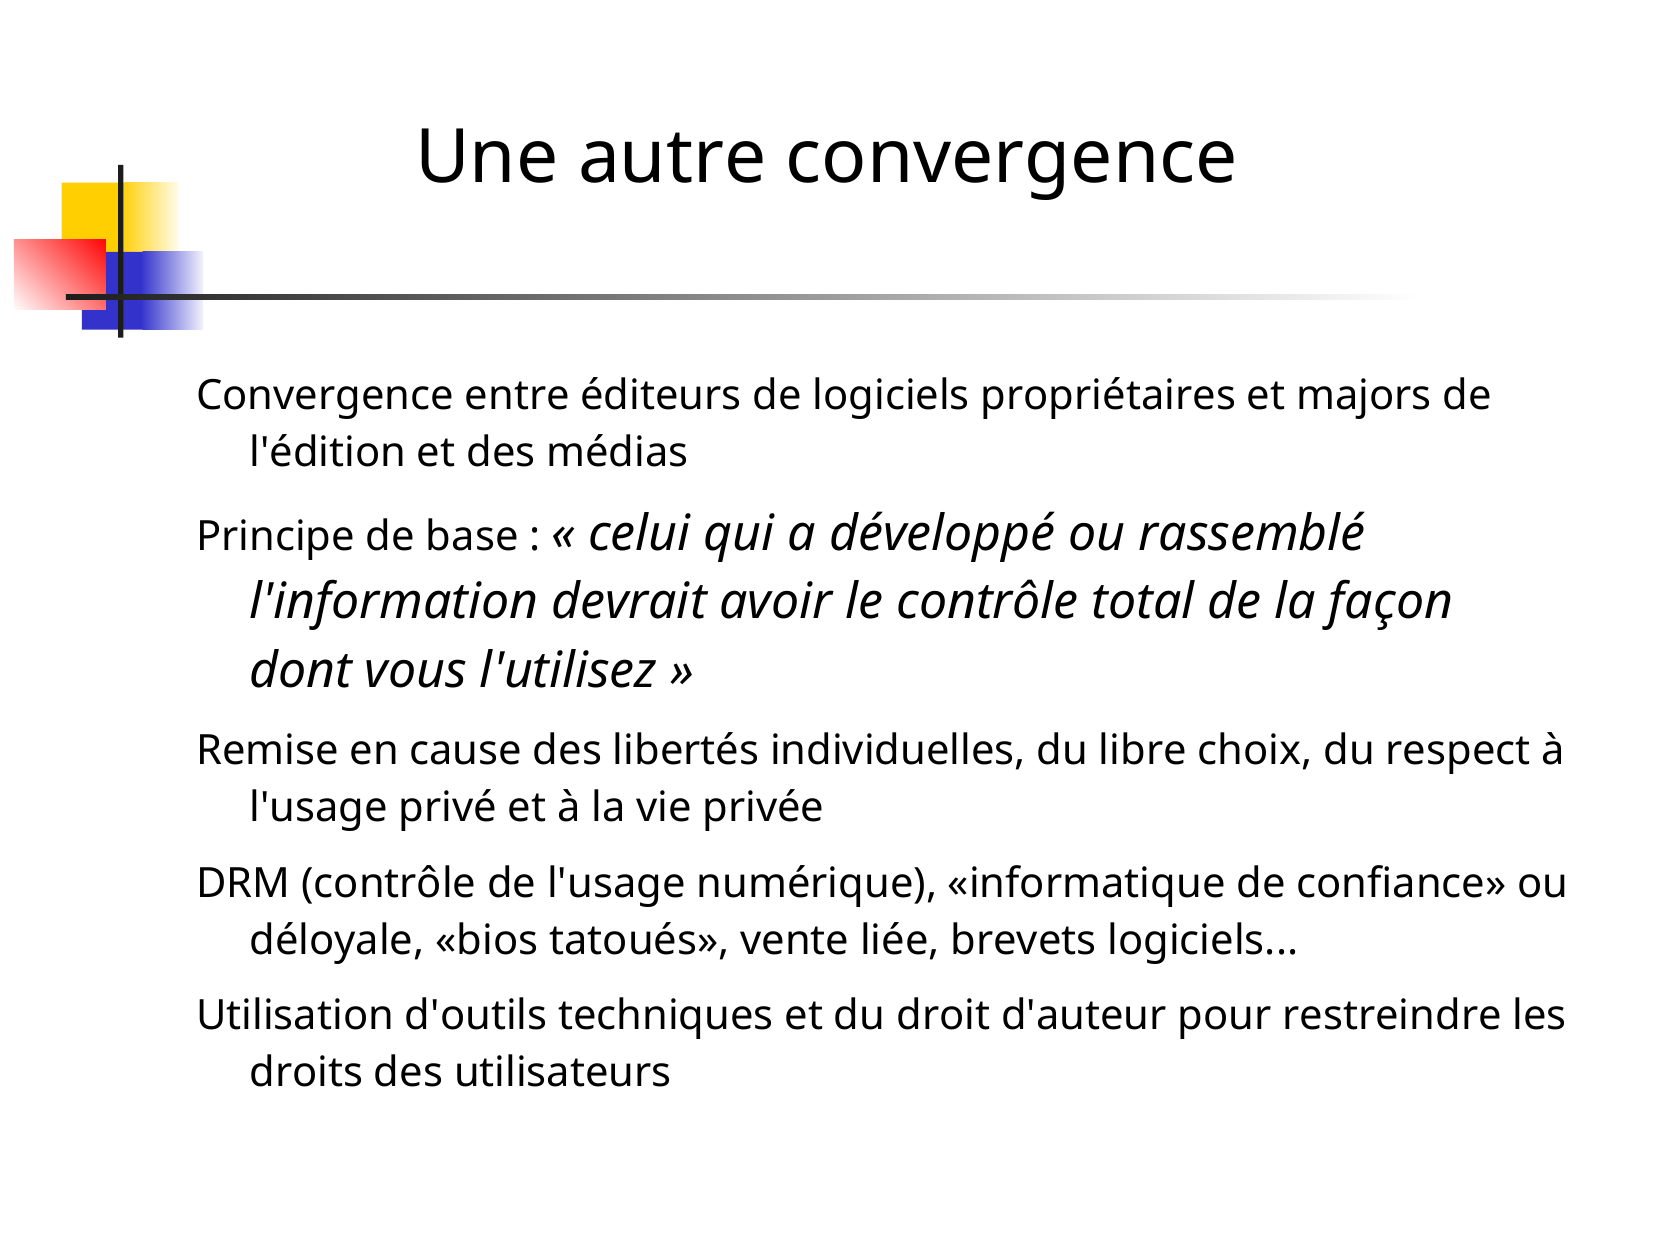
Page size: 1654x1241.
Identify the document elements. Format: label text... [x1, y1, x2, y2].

title Une autre convergence [82, 49, 1571, 257]
list Convergence entre éditeurs de logiciels propriétaires et majors de l'édition et des médias Principe de base : « celui qui a développé ou rassemblé l'information devrait avoir le contrôle total de la façon dont vous l'utilisez » Remise en cause des libertés individuelles, du libre choix, du respect à l'usage privé et à la vie privée DRM (contrôle de l'usage numérique), «informatique de confiance» ou déloyale, «bios tatoués», vente liée, brevets logiciels... Utilisation d'outils techniques et du droit d'auteur pour restreindre les droits des utilisateurs [178, 364, 1570, 1147]
